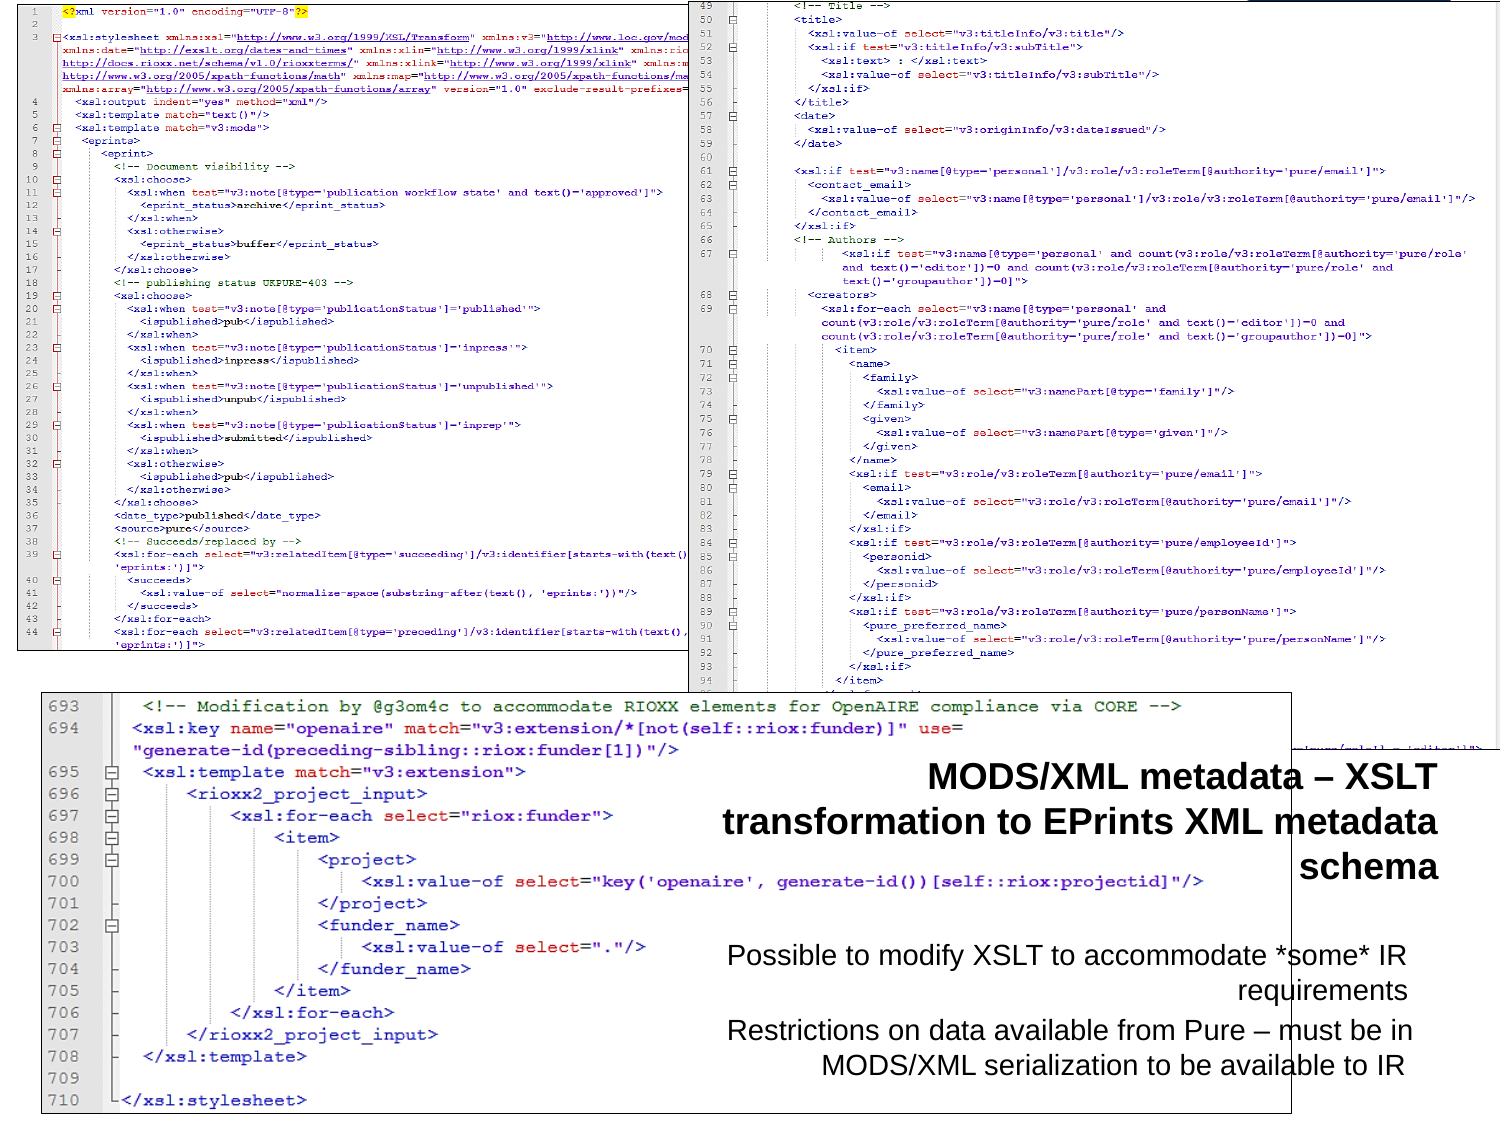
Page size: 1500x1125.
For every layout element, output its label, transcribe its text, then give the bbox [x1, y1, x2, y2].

text_box Restrictions on data available from Pure – must be in MODS/XML serialization to be available to IR [711, 1003, 1490, 1090]
text_box Possible to modify XSLT to accommodate *some* IR requirements [711, 928, 1490, 1003]
text_box MODS/XML metadata – XSLT transformation to EPrints XML metadata schema [707, 744, 1485, 897]
picture [17, 1, 1500, 1114]
